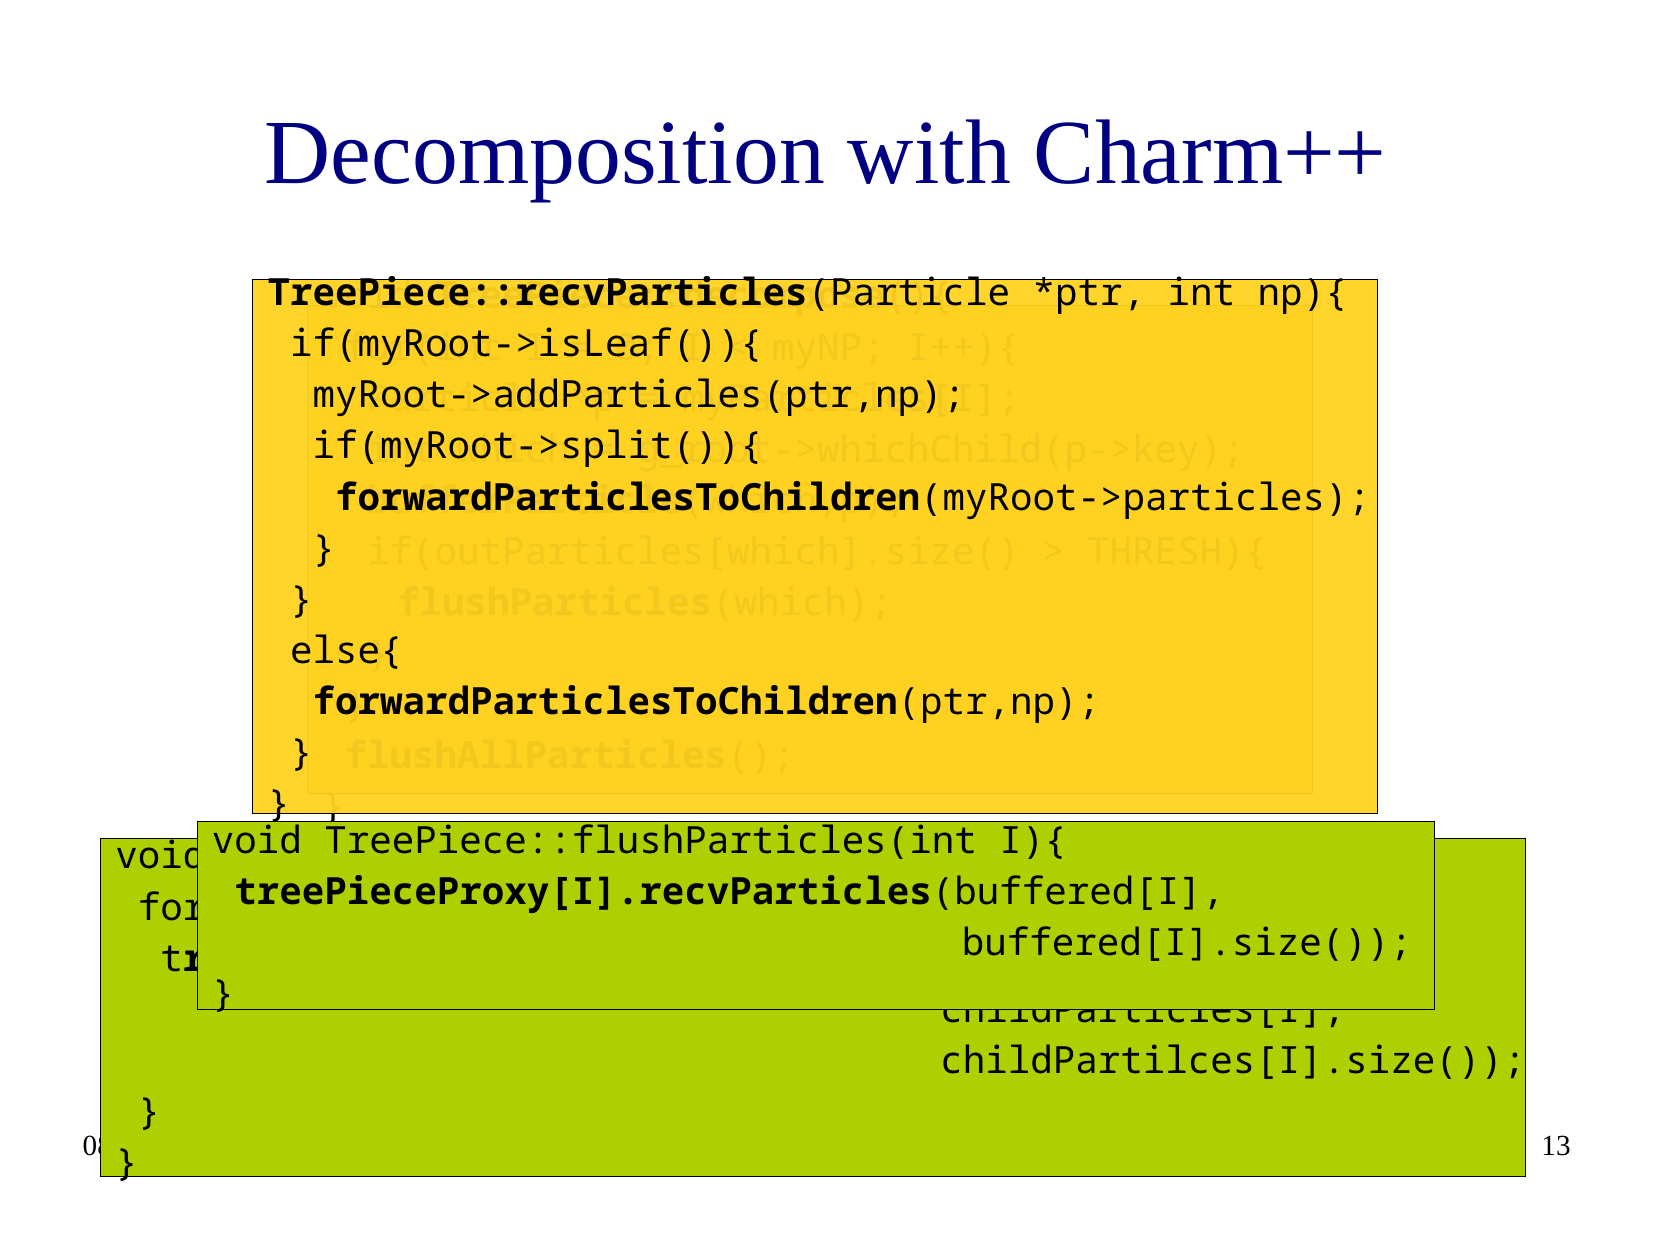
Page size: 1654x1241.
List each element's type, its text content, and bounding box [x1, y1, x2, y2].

text_box void TreePiece::forwardParticlesToChildren( for(int I = 0; I < NUM_CHILDREN; I++){ treePieceProxy[childIndex[I]].recvParticles( childParticles[I], childPartilces[I].size()); } } [100, 838, 1526, 1177]
text_box TreePiece::recvParticles(Particle *ptr, int np){ if(myRoot->isLeaf()){ myRoot->addParticles(ptr,np); if(myRoot->split()){ forwardParticlesToChildren(myRoot->particles); } } else{ forwardParticlesToChildren(ptr,np); } } [252, 279, 1378, 814]
text_box void TreePiece::flushParticles(int I){ treePieceProxy[I].recvParticles(buffered[I], buffered[I].size()); } [197, 821, 1435, 1010]
title Decomposition with Charm++ [82, 56, 1571, 250]
